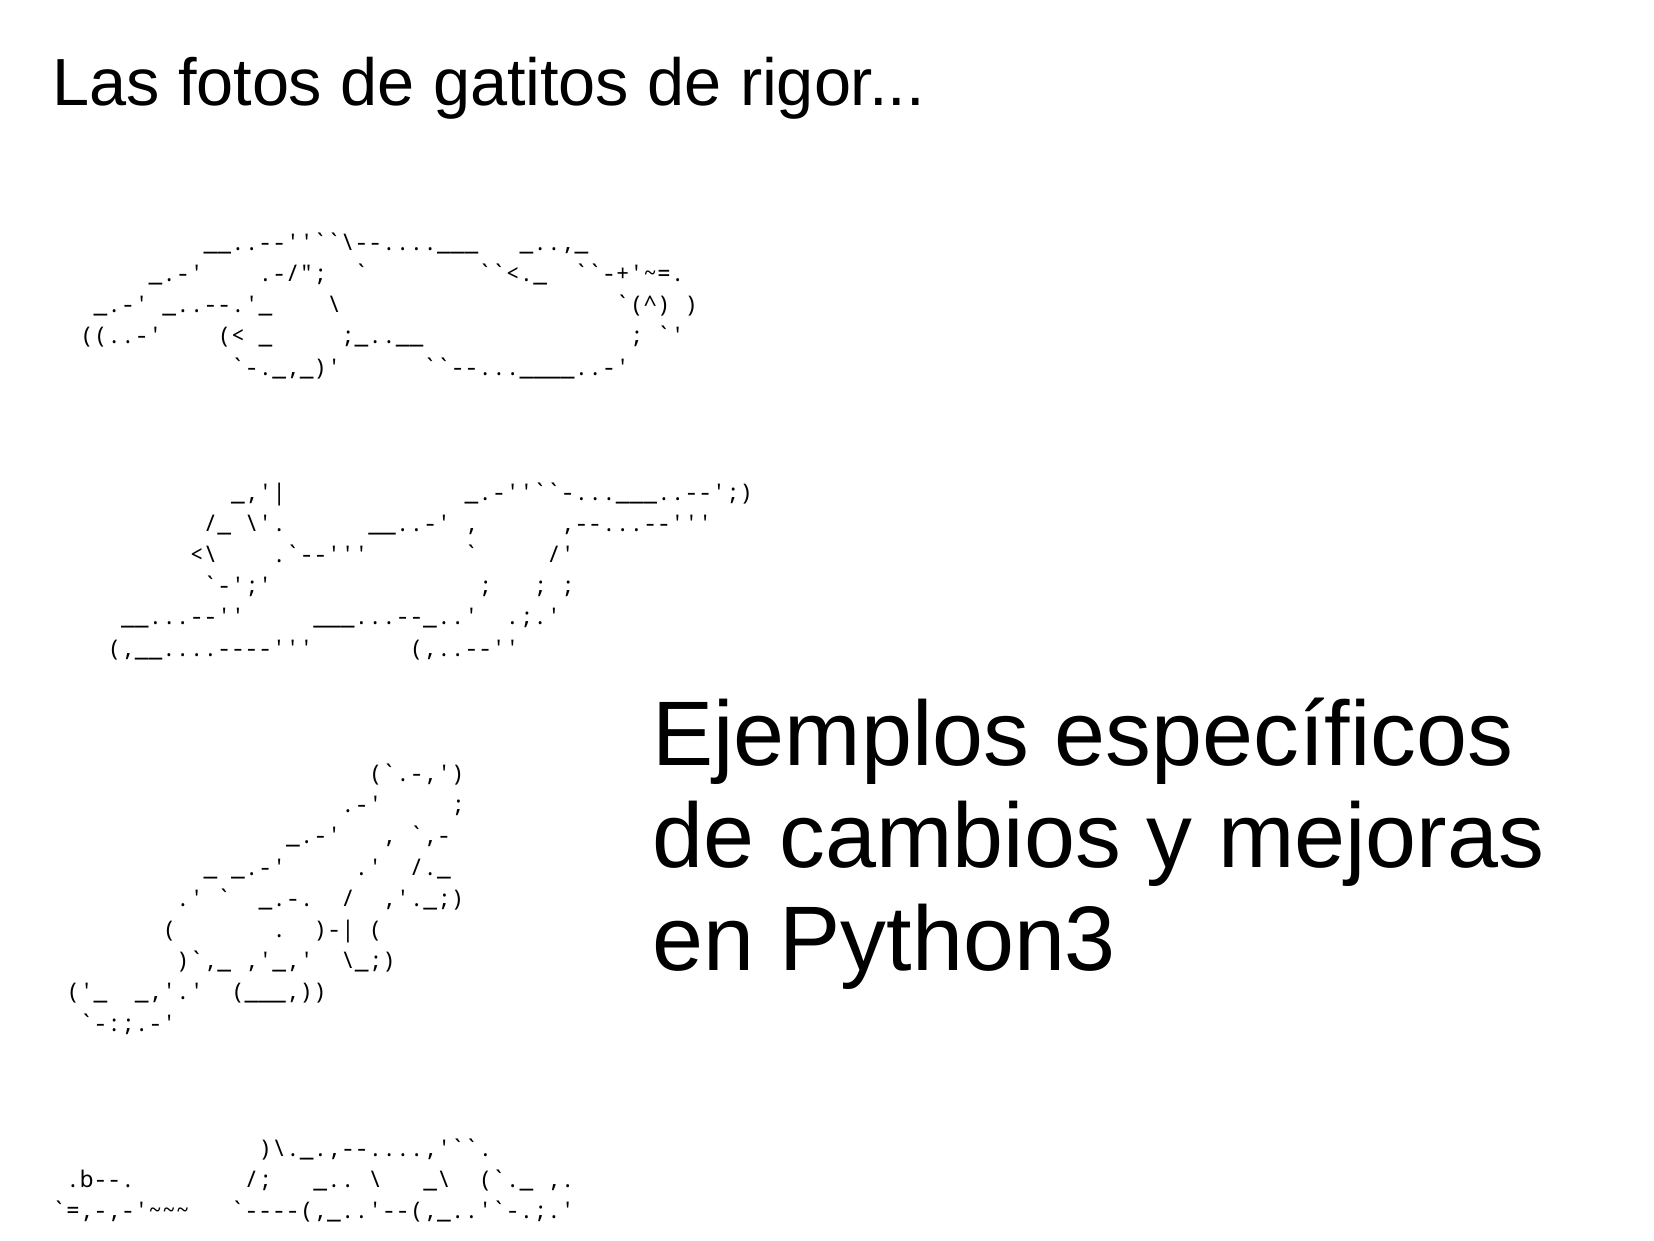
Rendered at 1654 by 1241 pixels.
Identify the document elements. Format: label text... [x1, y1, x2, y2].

text_box Ejemplos específicos de cambios y mejoras en Python3 [637, 675, 1613, 998]
text_box Las fotos de gatitos de rigor... __..--''``\--....___ _..,_ _.-' .-/"; ` ``<._ ``-+'~=. _.-' _..--.'_ \ `(^) ) ((..-' (< _ ;_..__ ; `' `-._,_)' ``--...____..-' _,'| _.-''``-...___..--';) /_ \'. __..-' , ,--...--''' <\ .`--''' ` /' `-';' ; ; ; __...--'' ___...--_..' .;.' (,__....----''' (,..--'' (`.-,') .-' ; _.-' , `,- _ _.-' .' /._ .' ` _.-. / ,'._;) ( . )-| ( )`,_ ,'_,' \_;) ('_ _,'.' (___,)) `-:;.-' )\._.,--....,'``. .b--. /; _.. \ _\ (`._ ,. `=,-,-'~~~ `----(,_..'--(,_..'`-.;.' [37, 37, 1613, 1085]
